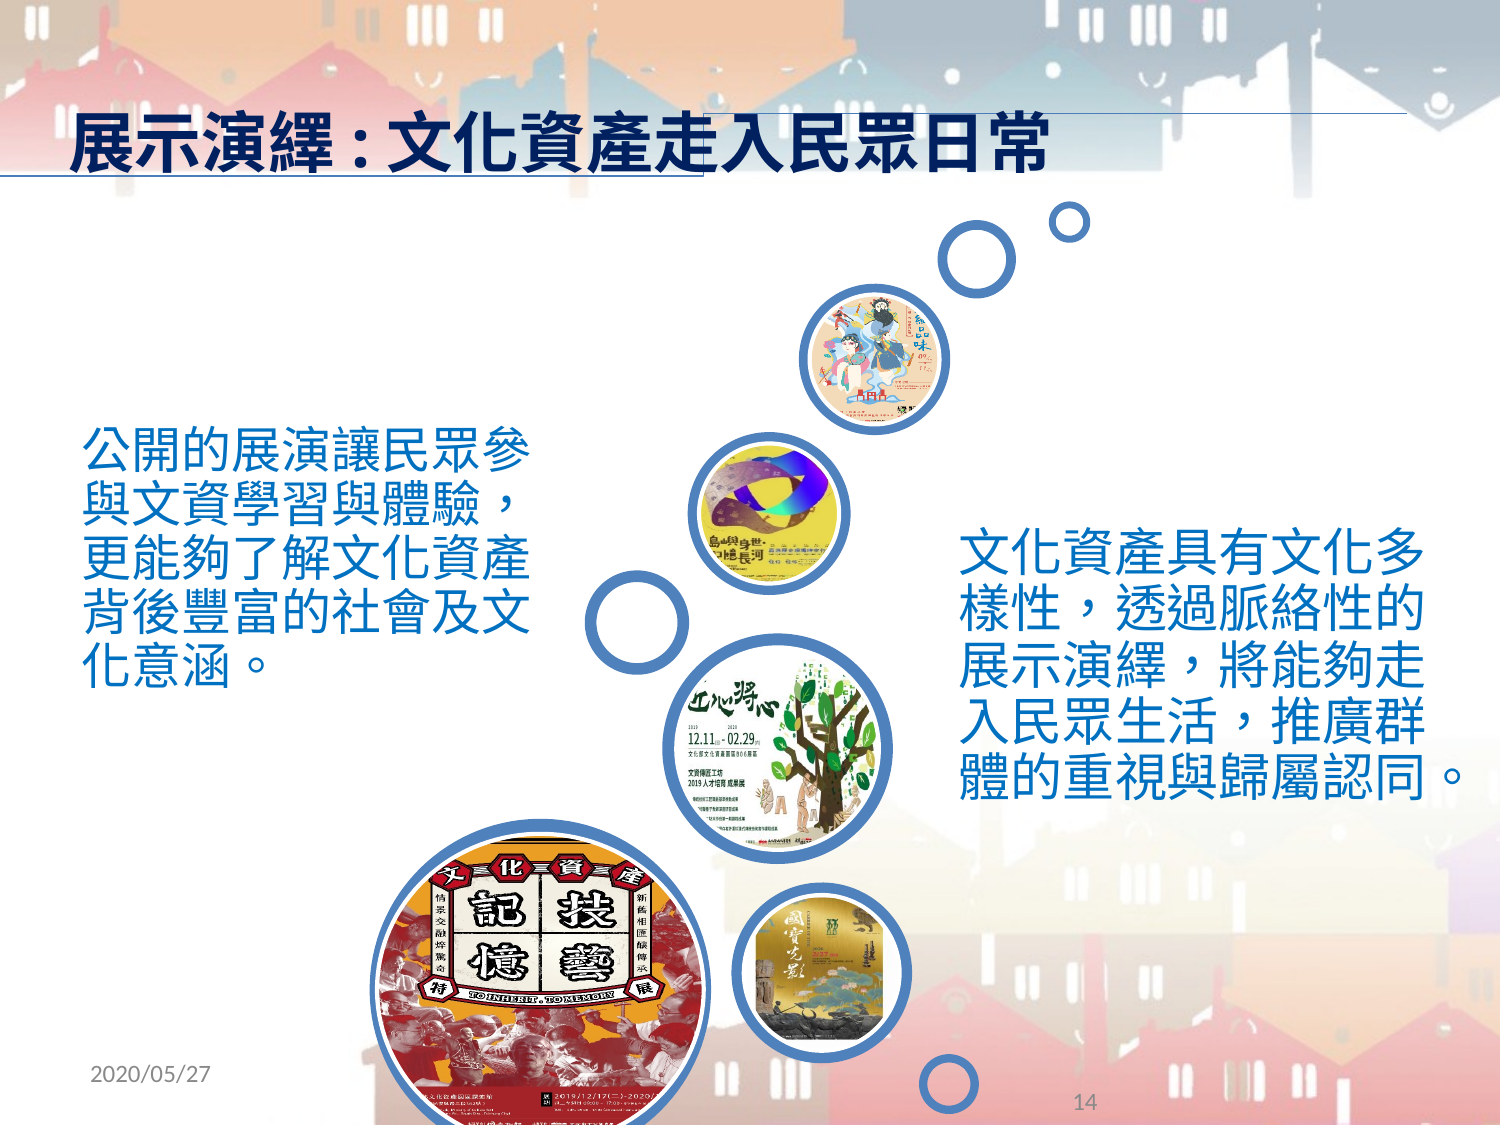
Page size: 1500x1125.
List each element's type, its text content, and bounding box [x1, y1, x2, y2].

text_box 2020/05/27 [75, 1042, 414, 1103]
text_box [939, 222, 1014, 297]
text_box 14 [1057, 1070, 1408, 1125]
text_box [689, 434, 849, 593]
text_box [733, 884, 910, 1062]
text_box [800, 285, 949, 433]
text_box [1050, 203, 1089, 241]
text_box 文化資產具有文化多樣性，透過脈絡性的展示演繹，將能夠走入民眾生活，推廣群體的重視與歸屬認同。 [953, 397, 1455, 938]
text_box [664, 635, 891, 862]
text_box 展示演繹:文化資產走入民眾日常 [53, 93, 1199, 190]
text_box 公開的展演讓民眾參與文資學習與體驗，更能夠了解文化資產背後豐富的社會及文化意涵。 [76, 349, 546, 772]
text_box [371, 820, 710, 1125]
text_box [586, 572, 688, 673]
text_box [921, 1056, 977, 1112]
